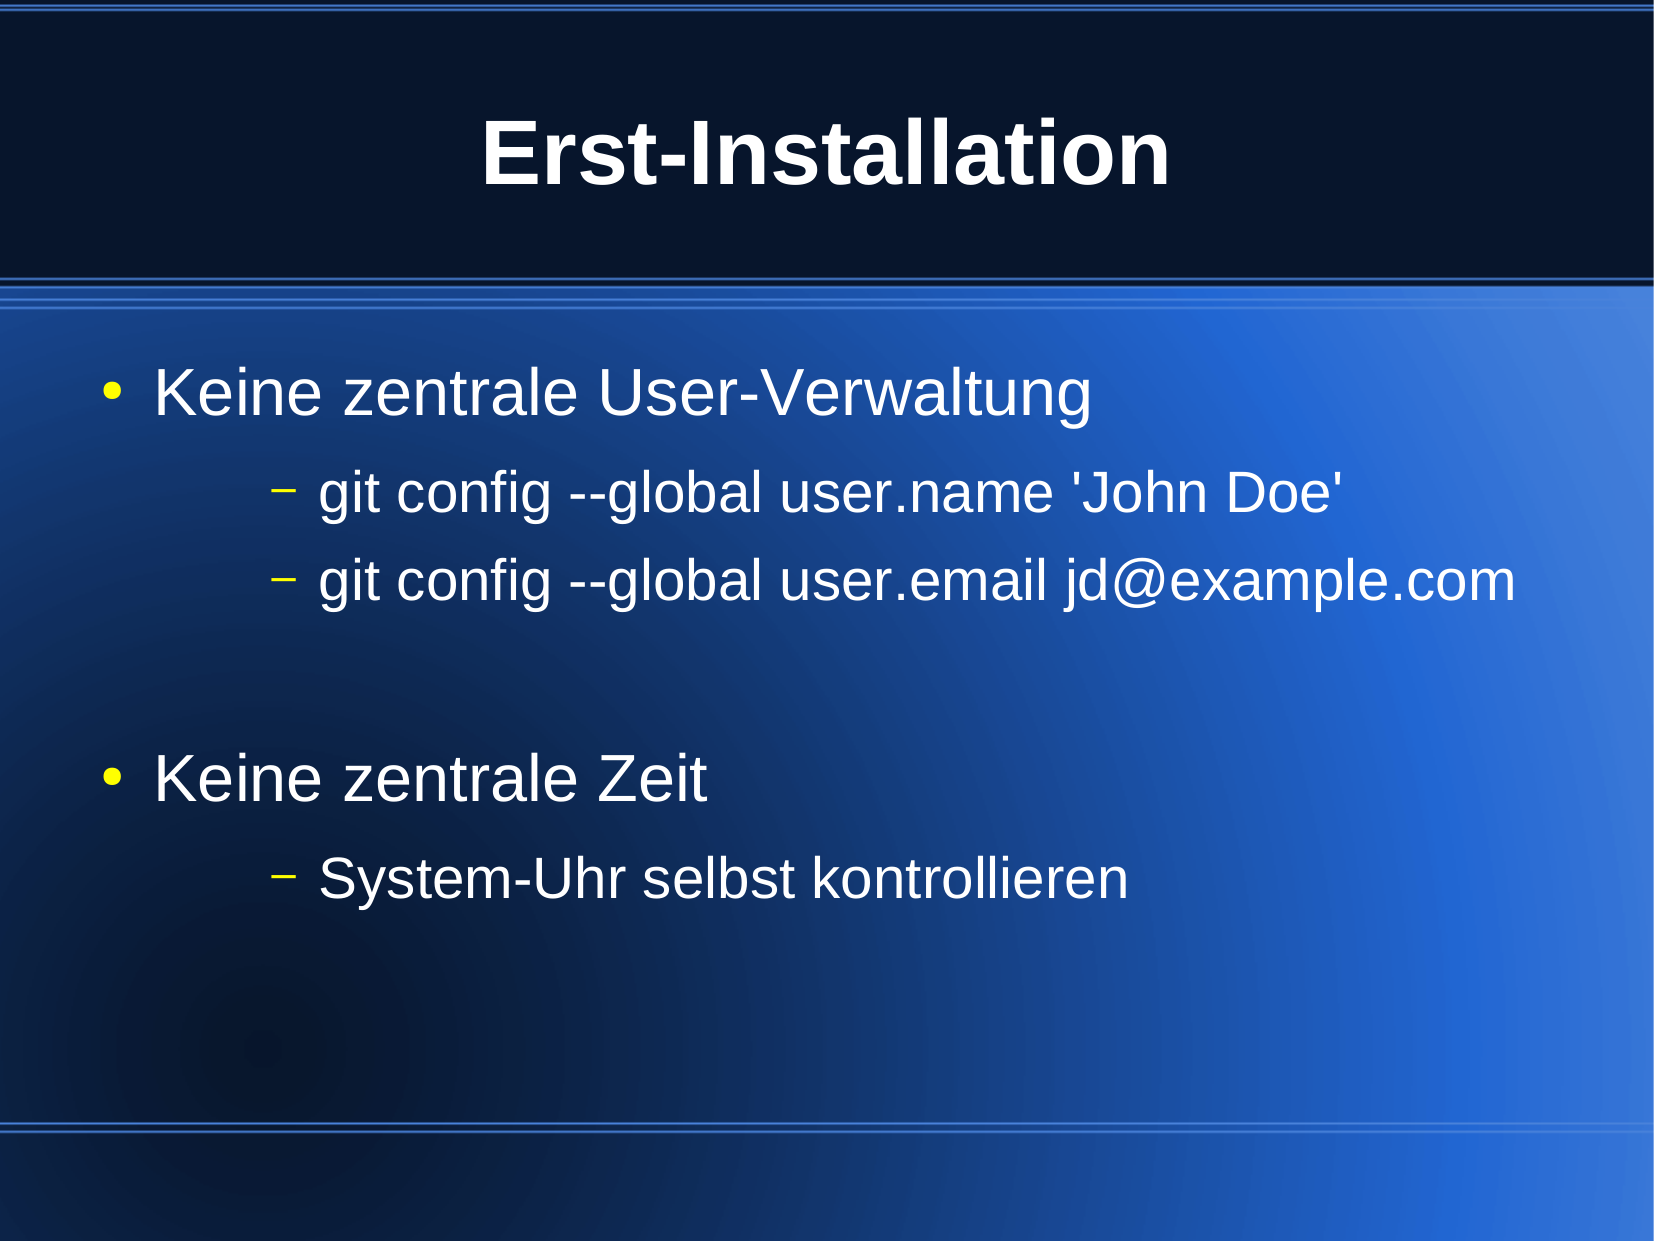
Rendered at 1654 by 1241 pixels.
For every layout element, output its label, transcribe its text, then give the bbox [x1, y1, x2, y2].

title Erst-Installation [82, 49, 1571, 257]
picture [0, 0, 1654, 1241]
list Keine zentrale User-Verwaltung git config --global user.name 'John Doe' git config --global user.email jd@example.com Keine zentrale Zeit System-Uhr selbst kontrollieren [82, 355, 1571, 1075]
